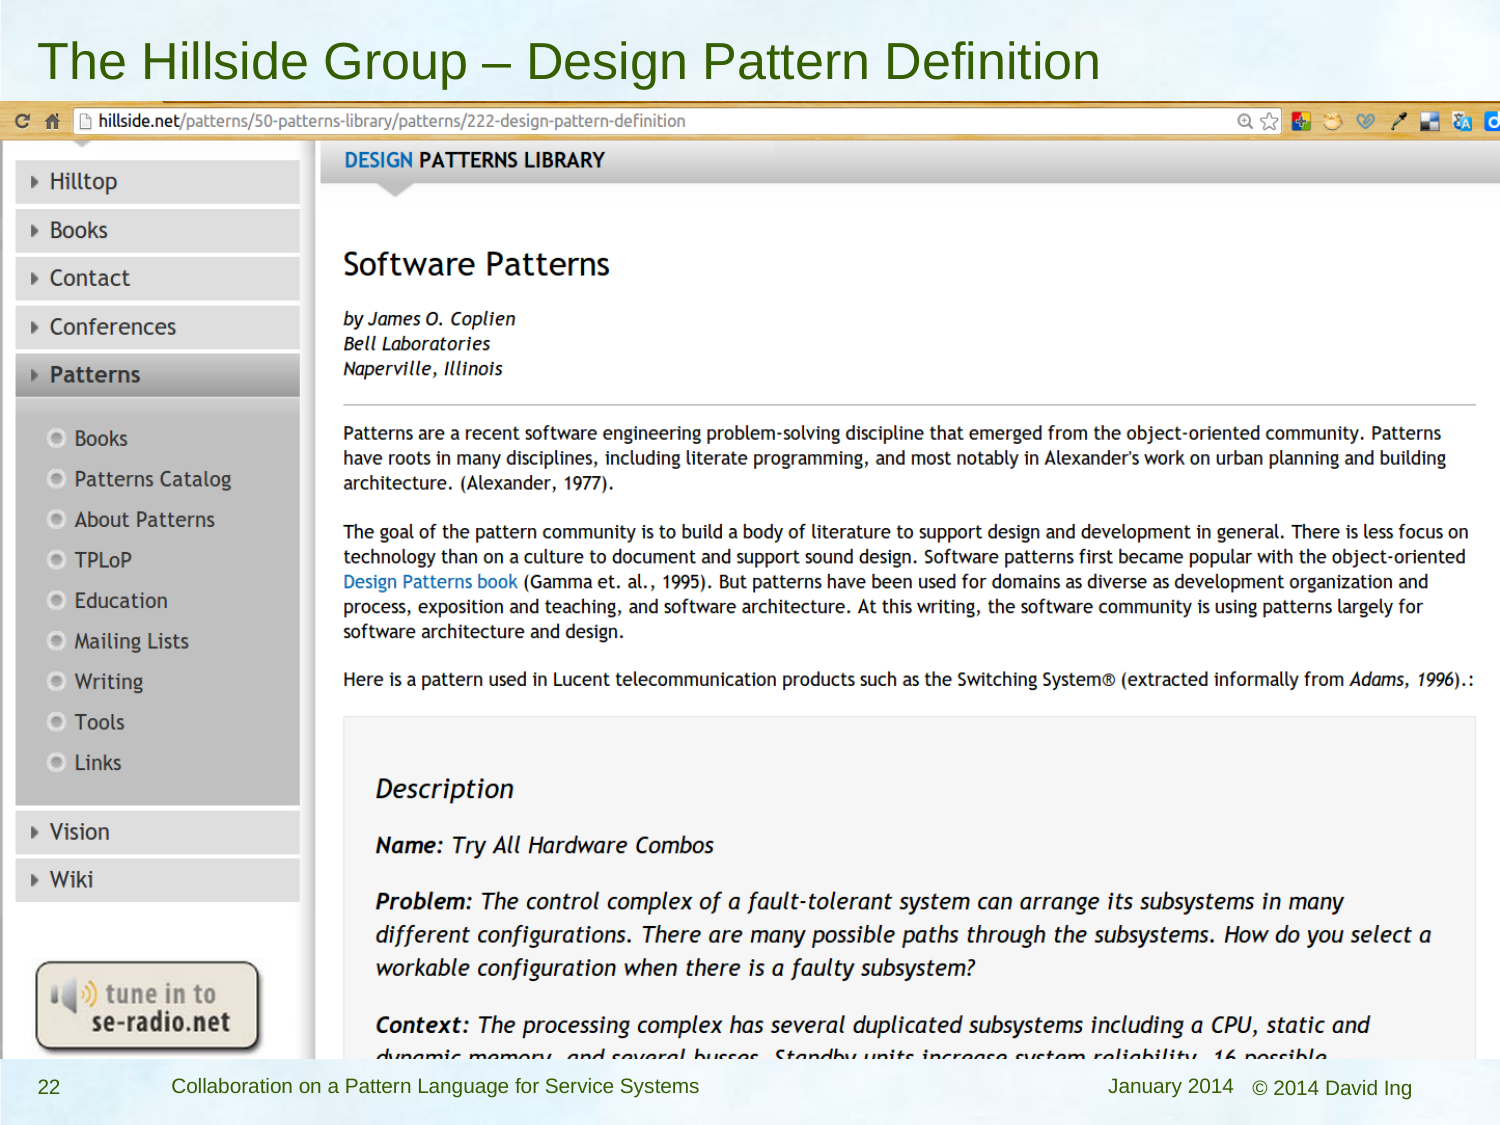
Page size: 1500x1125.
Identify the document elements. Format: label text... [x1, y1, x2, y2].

title The Hillside Group – Design Pattern Definition [37, 37, 1463, 101]
text_box Source: http://hillside.net/patterns/50-patterns-library/patterns/222-design-pattern-definition [30, 1059, 1426, 1088]
picture [0, 0, 1500, 1125]
